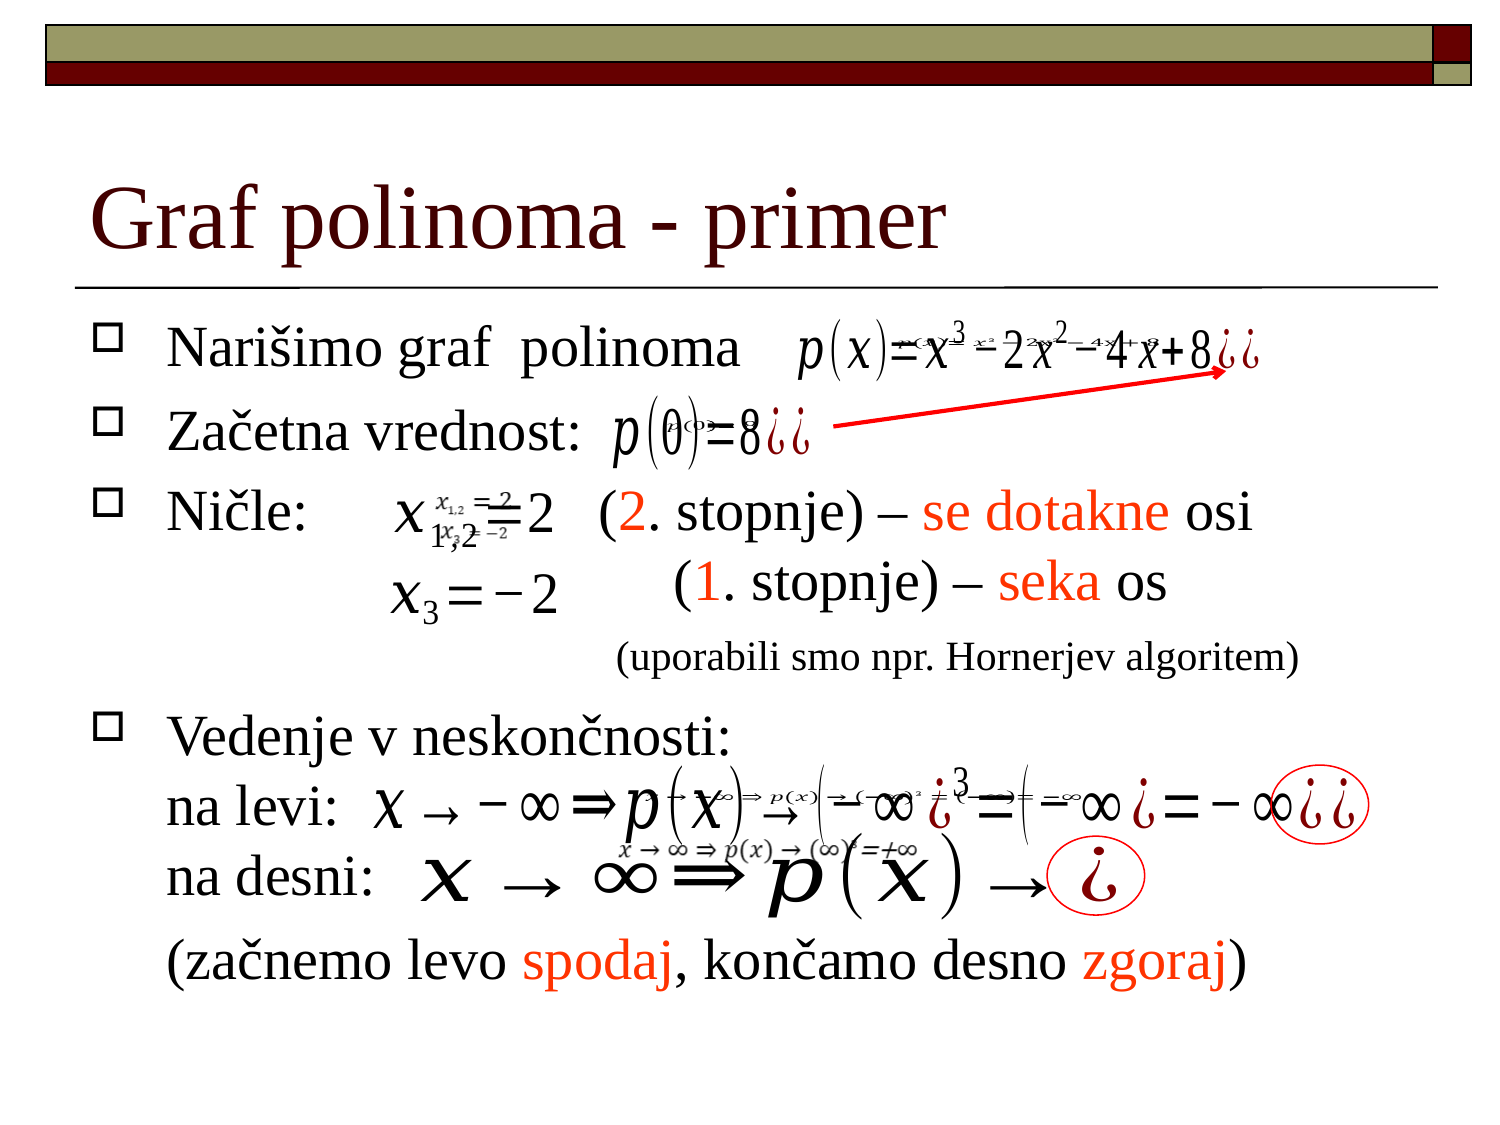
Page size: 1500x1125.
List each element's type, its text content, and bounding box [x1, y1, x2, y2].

text_box [600, 390, 824, 474]
text_box [372, 481, 575, 635]
title Graf polinoma - primer [75, 71, 1425, 275]
text_box [785, 310, 1272, 387]
text_box [355, 755, 1373, 923]
text_box [1048, 837, 1143, 914]
list Narišimo graf polinoma Začetna vrednost: Ničle: (2. stopnje) – se dotakne osi (1. stopnje) – seka os (uporabili smo npr. Hornerjev algoritem) Vedenje v neskončnosti: na levi: na desni: (začnemo levo spodaj, končamo desno zgoraj) [74, 299, 1445, 1084]
